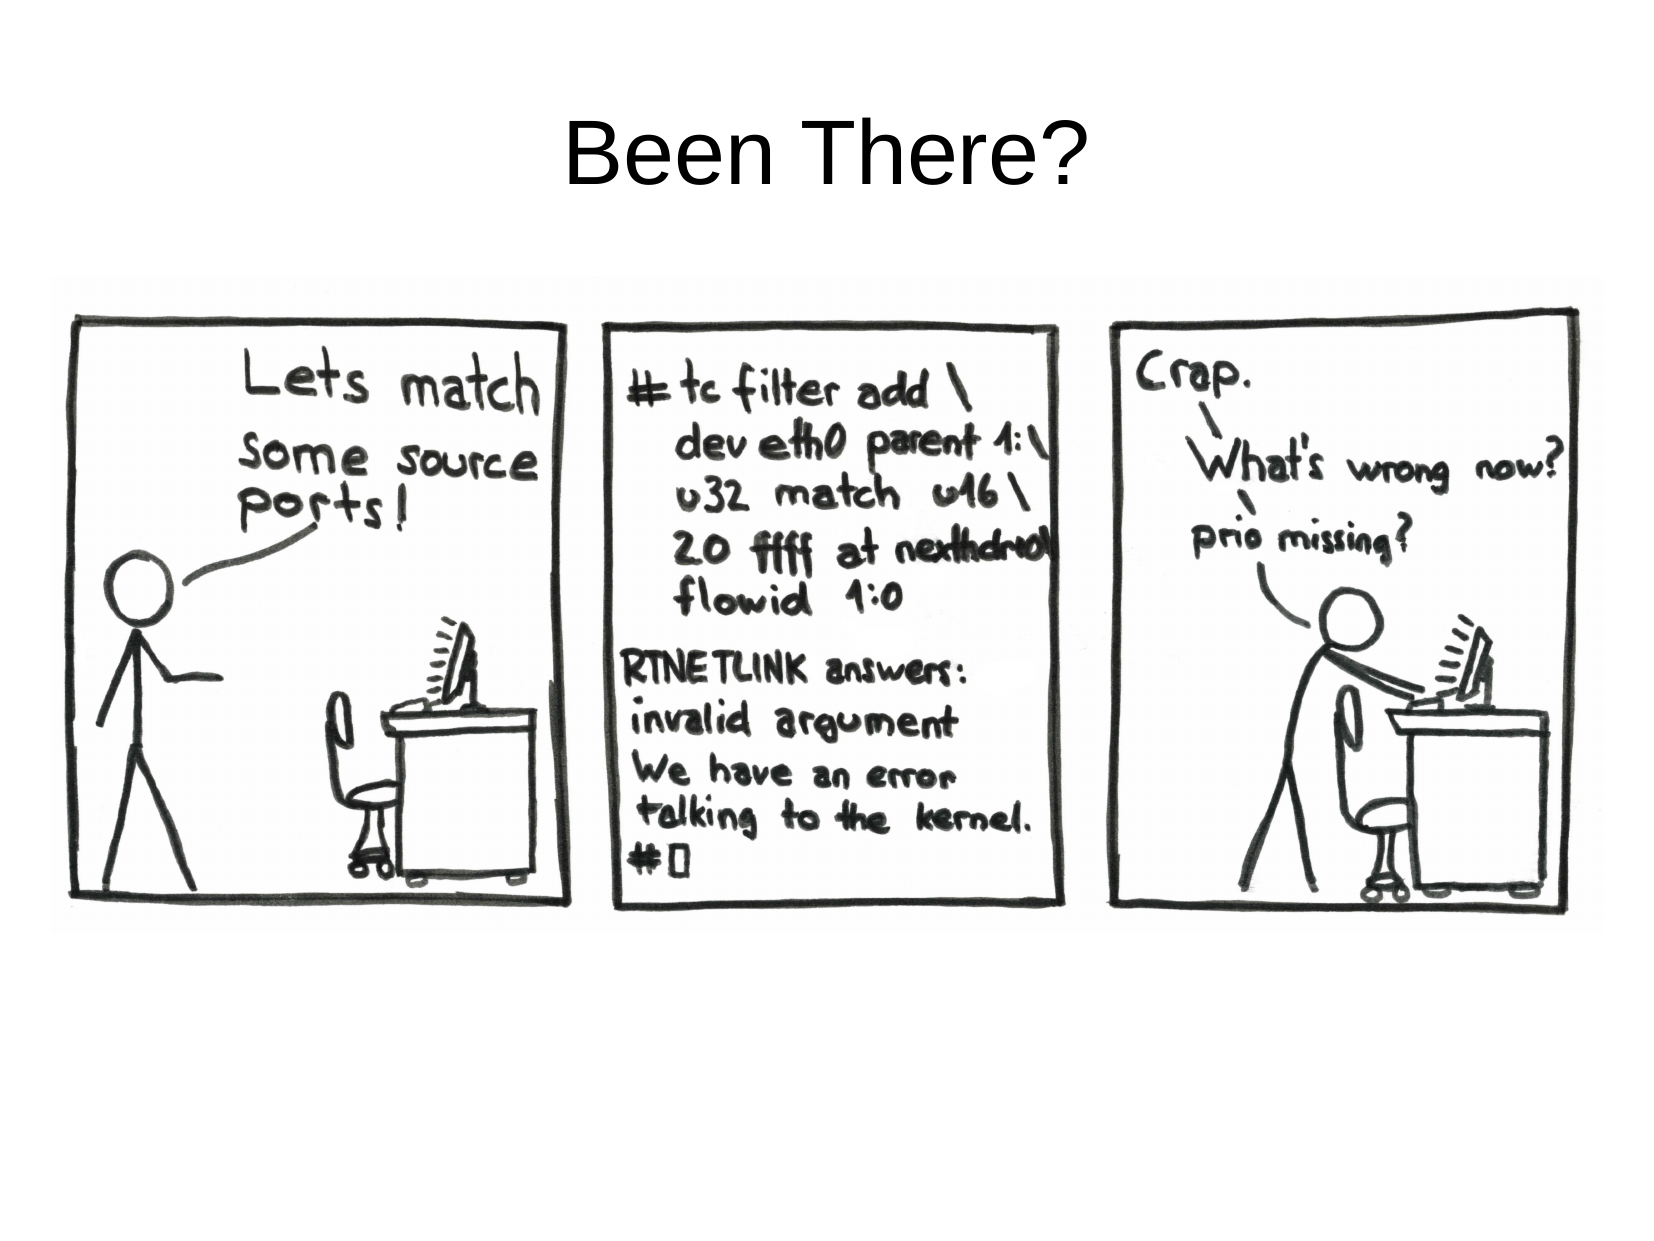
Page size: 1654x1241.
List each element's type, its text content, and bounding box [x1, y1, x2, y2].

picture [51, 276, 1603, 933]
title Been There? [82, 56, 1571, 250]
